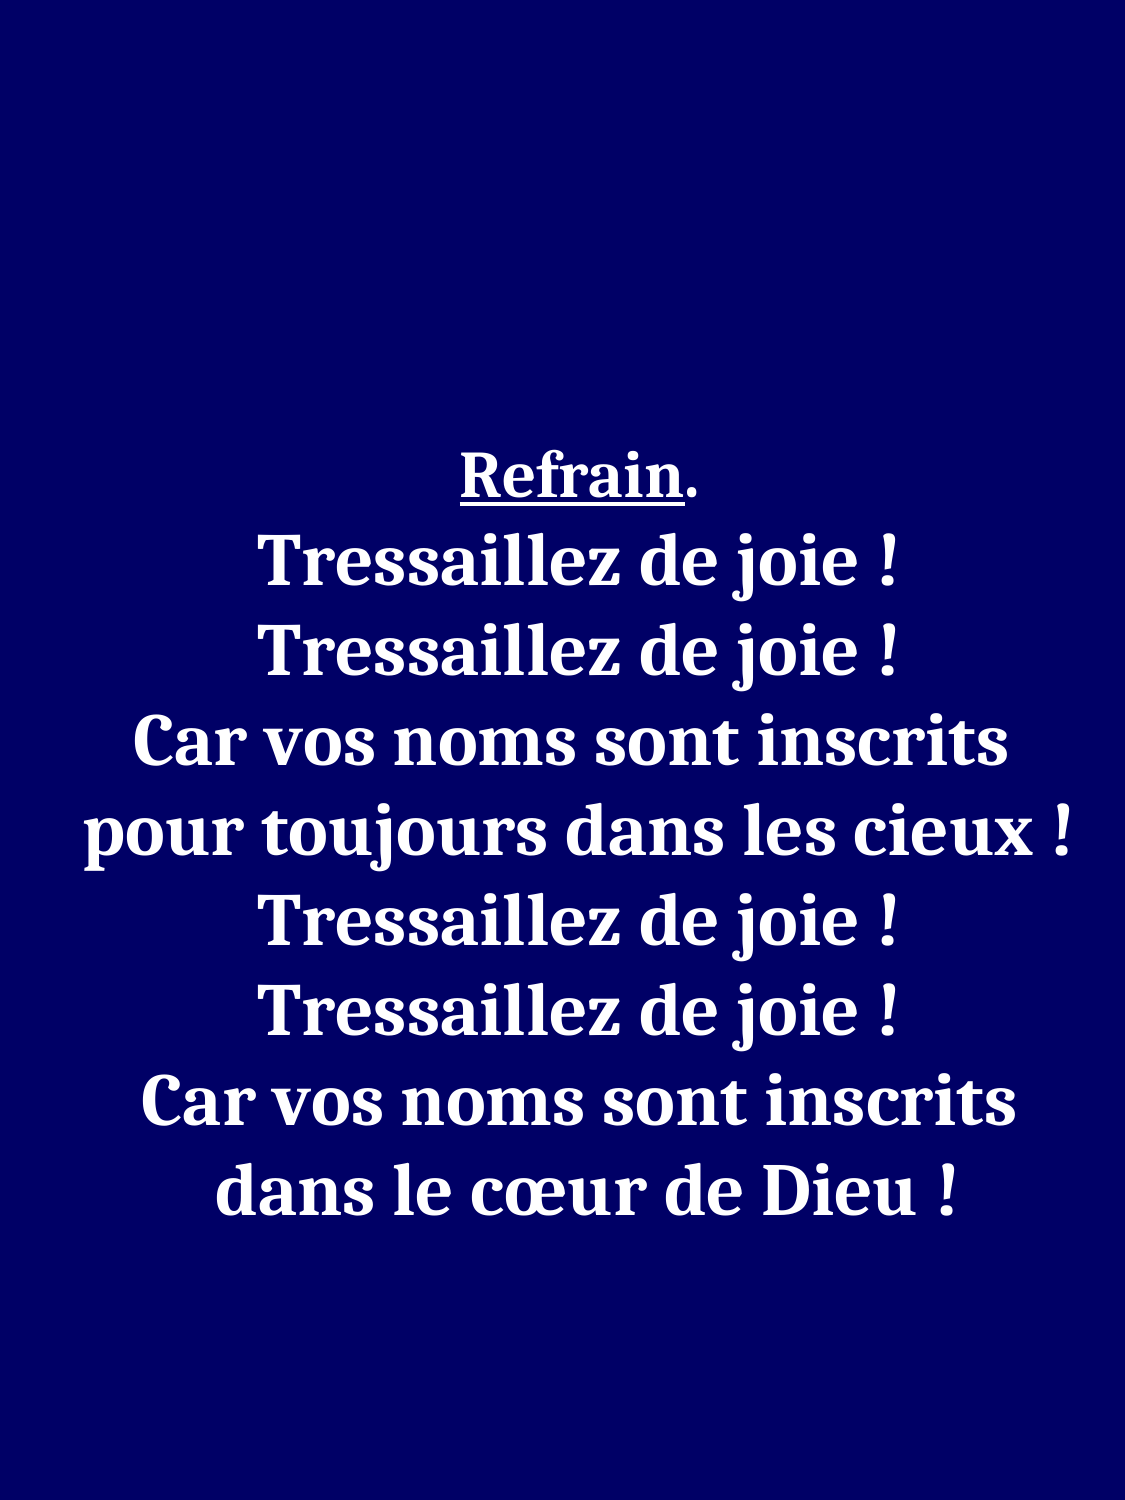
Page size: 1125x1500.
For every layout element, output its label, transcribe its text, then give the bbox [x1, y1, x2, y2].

text_box Refrain. Tressaillez de joie ! Tressaillez de joie ! Car vos noms sont inscrits pour toujours dans les cieux ! Tressaillez de joie ! Tressaillez de joie ! Car vos noms sont inscrits dans le cœur de Dieu ! [0, 362, 1125, 1239]
